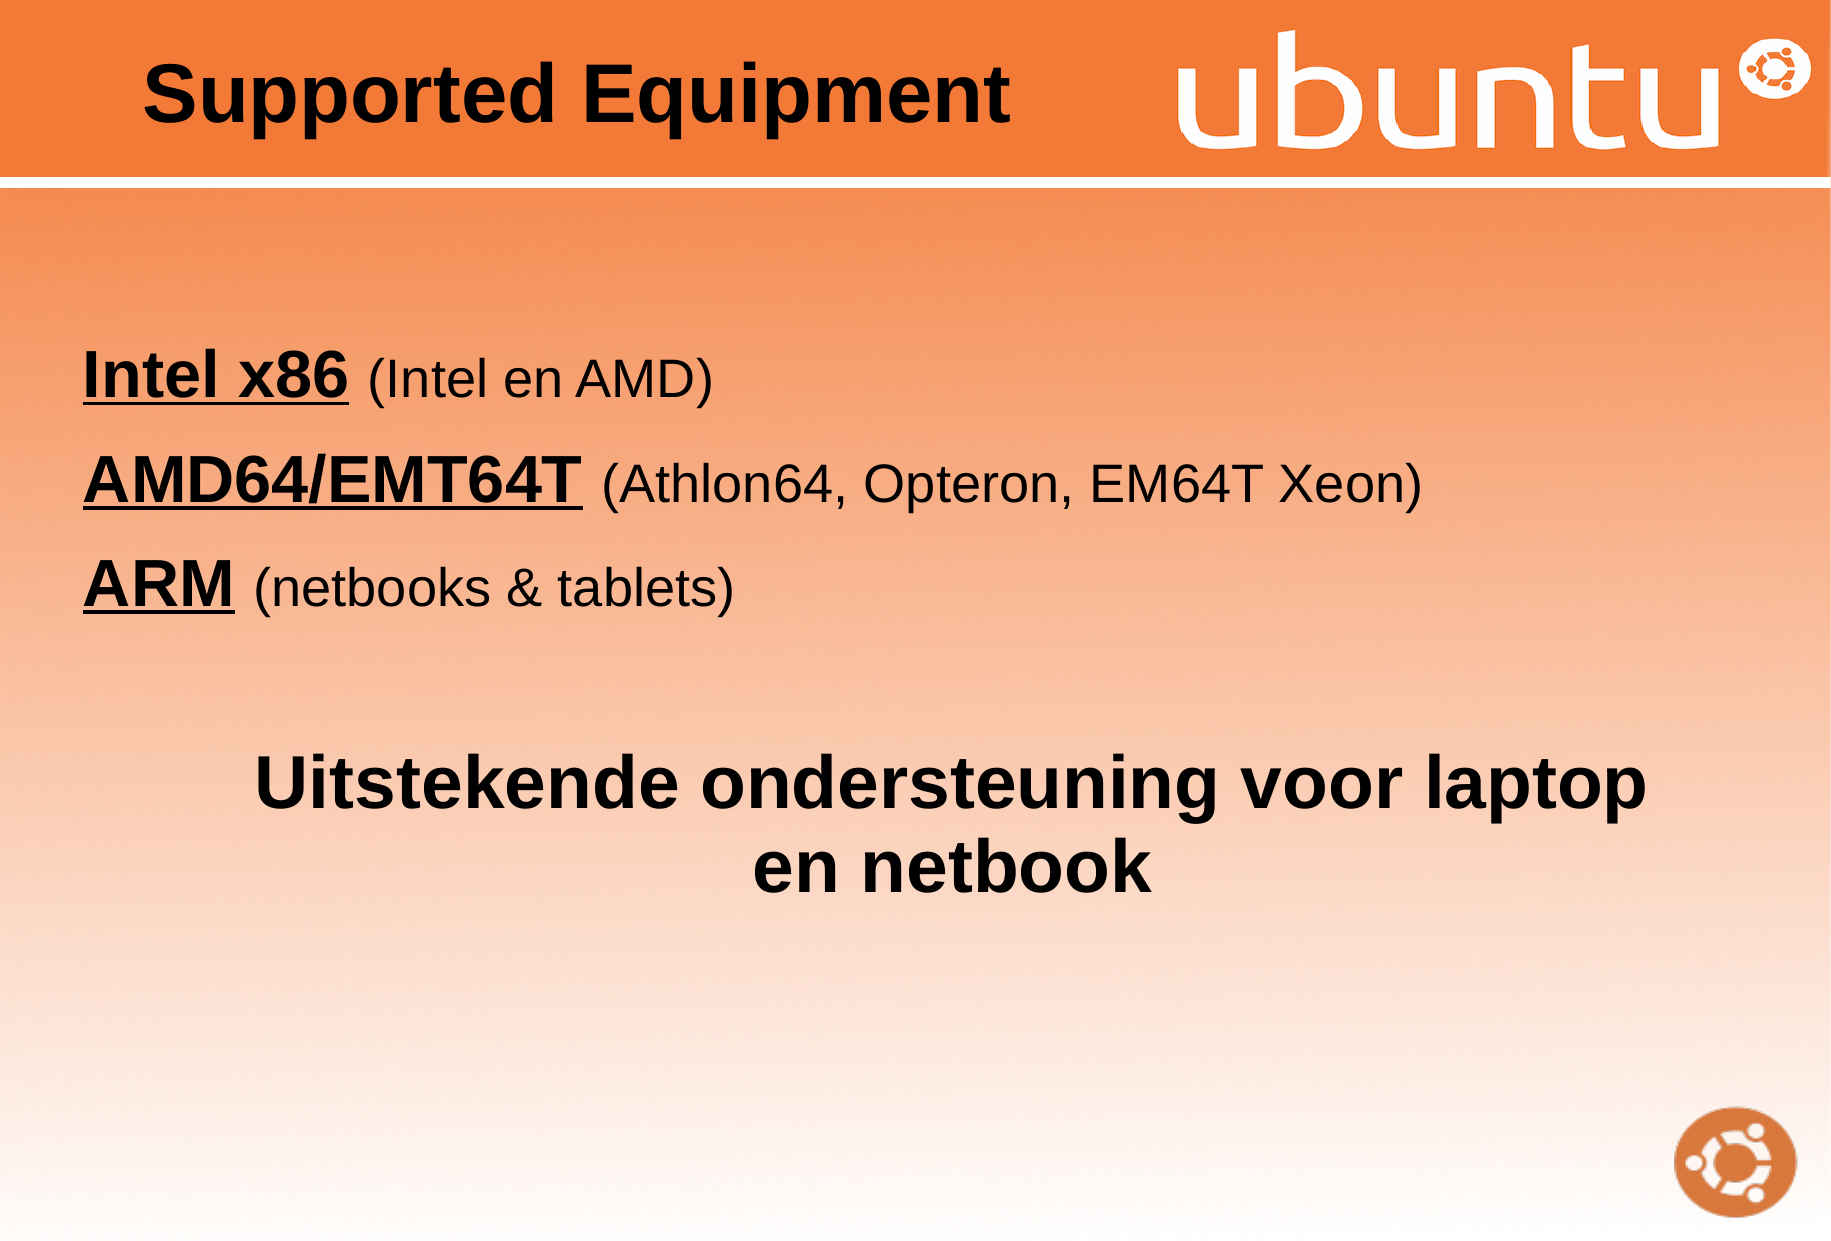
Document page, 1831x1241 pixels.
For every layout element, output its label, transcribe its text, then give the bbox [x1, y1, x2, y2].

title Supported Equipment [36, 47, 1118, 141]
list Intel x86 (Intel en AMD) AMD64/EMT64T (Athlon64, Opteron, EM64T Xeon) ARM (netbooks & tablets) Uitstekende ondersteuning voor laptop en netbook [82, 337, 1823, 975]
picture [0, 0, 1831, 1241]
